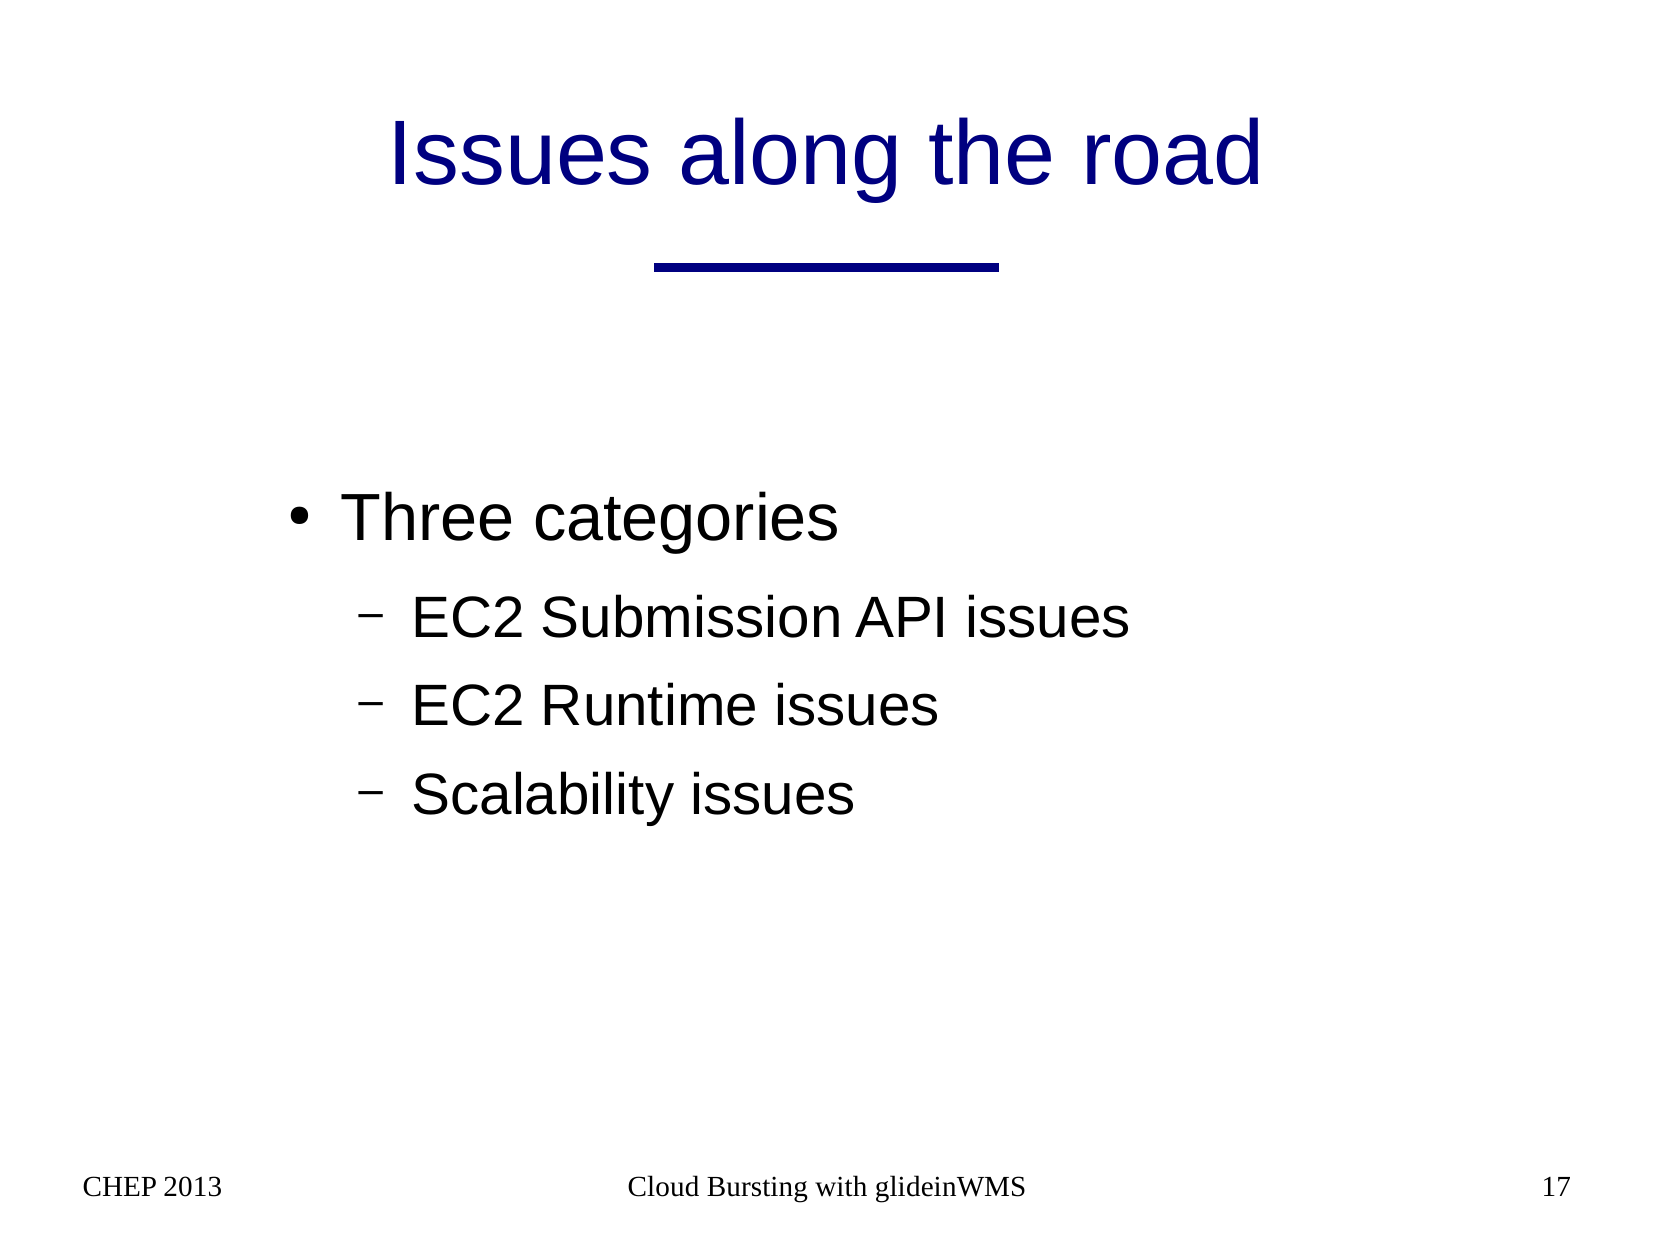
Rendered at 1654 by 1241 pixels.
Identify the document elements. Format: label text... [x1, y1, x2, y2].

title Issues along the road [82, 49, 1571, 257]
list Three categories EC2 Submission API issues EC2 Runtime issues Scalability issues [270, 480, 1538, 1141]
